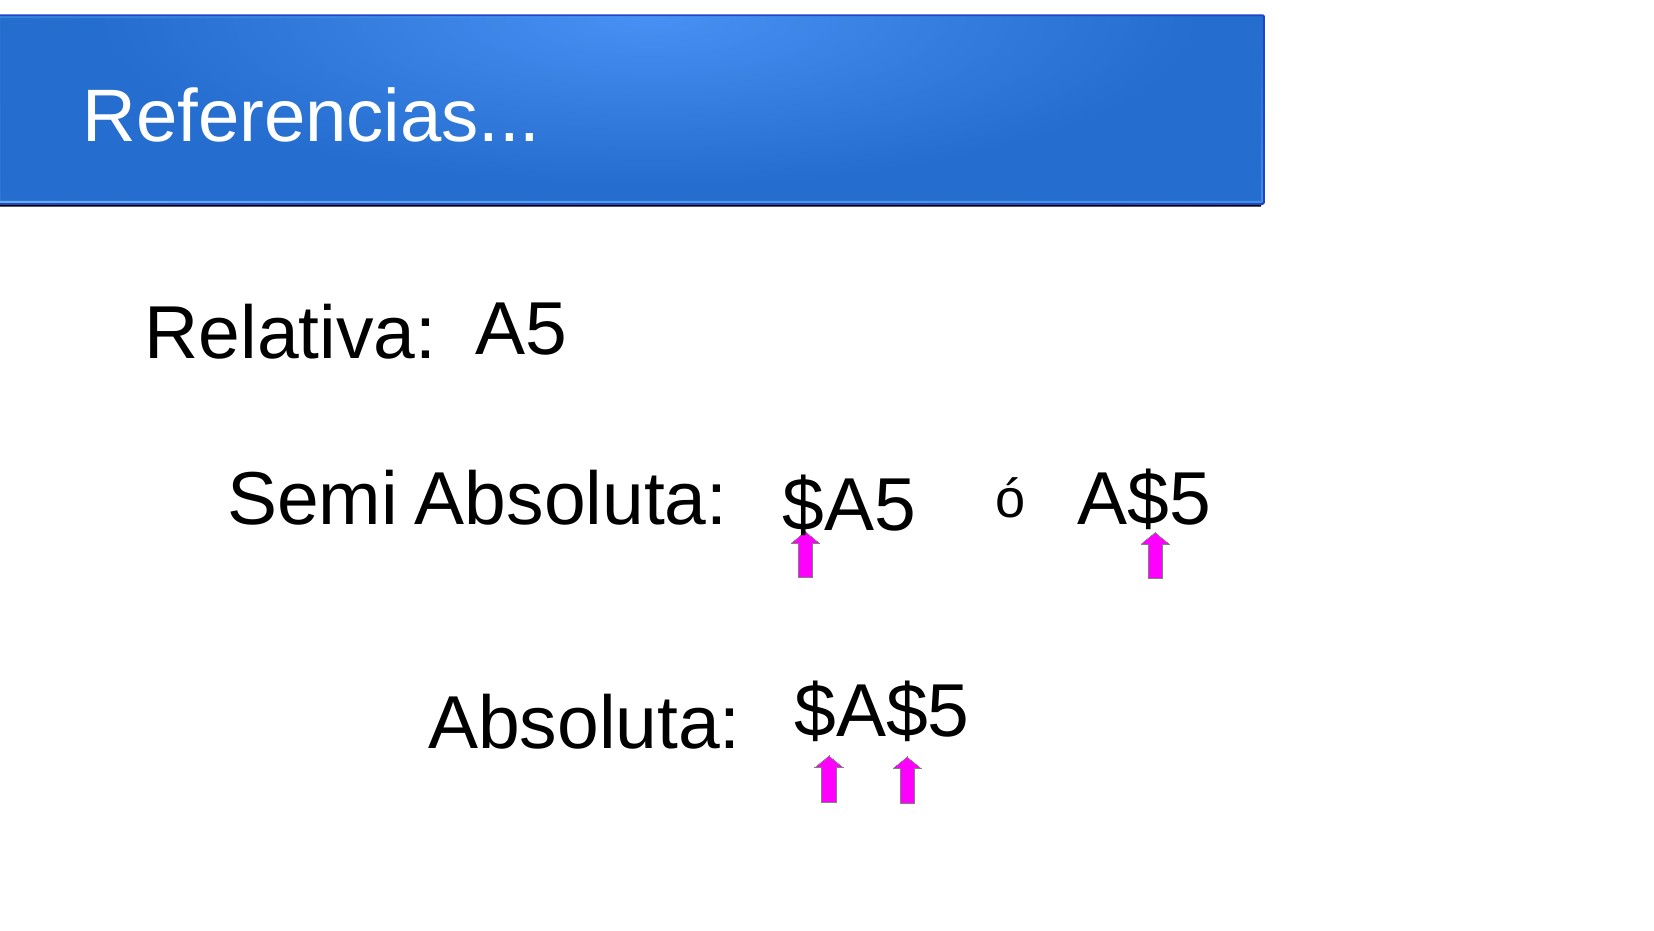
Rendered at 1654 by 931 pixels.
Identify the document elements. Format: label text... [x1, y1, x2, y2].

text_box [798, 556, 813, 578]
text_box [1148, 549, 1163, 579]
text_box [893, 761, 922, 804]
text_box A$5 [1062, 448, 1252, 549]
text_box A5 [460, 279, 591, 378]
text_box Relativa: [129, 283, 497, 390]
text_box Semi Absoluta: [212, 448, 745, 556]
title Referencias... [82, 35, 1235, 189]
text_box Absoluta: [413, 673, 821, 773]
text_box [814, 761, 844, 803]
text_box $A5 [767, 455, 957, 556]
text_box ó [980, 460, 1052, 536]
text_box $A$5 [779, 661, 1004, 761]
